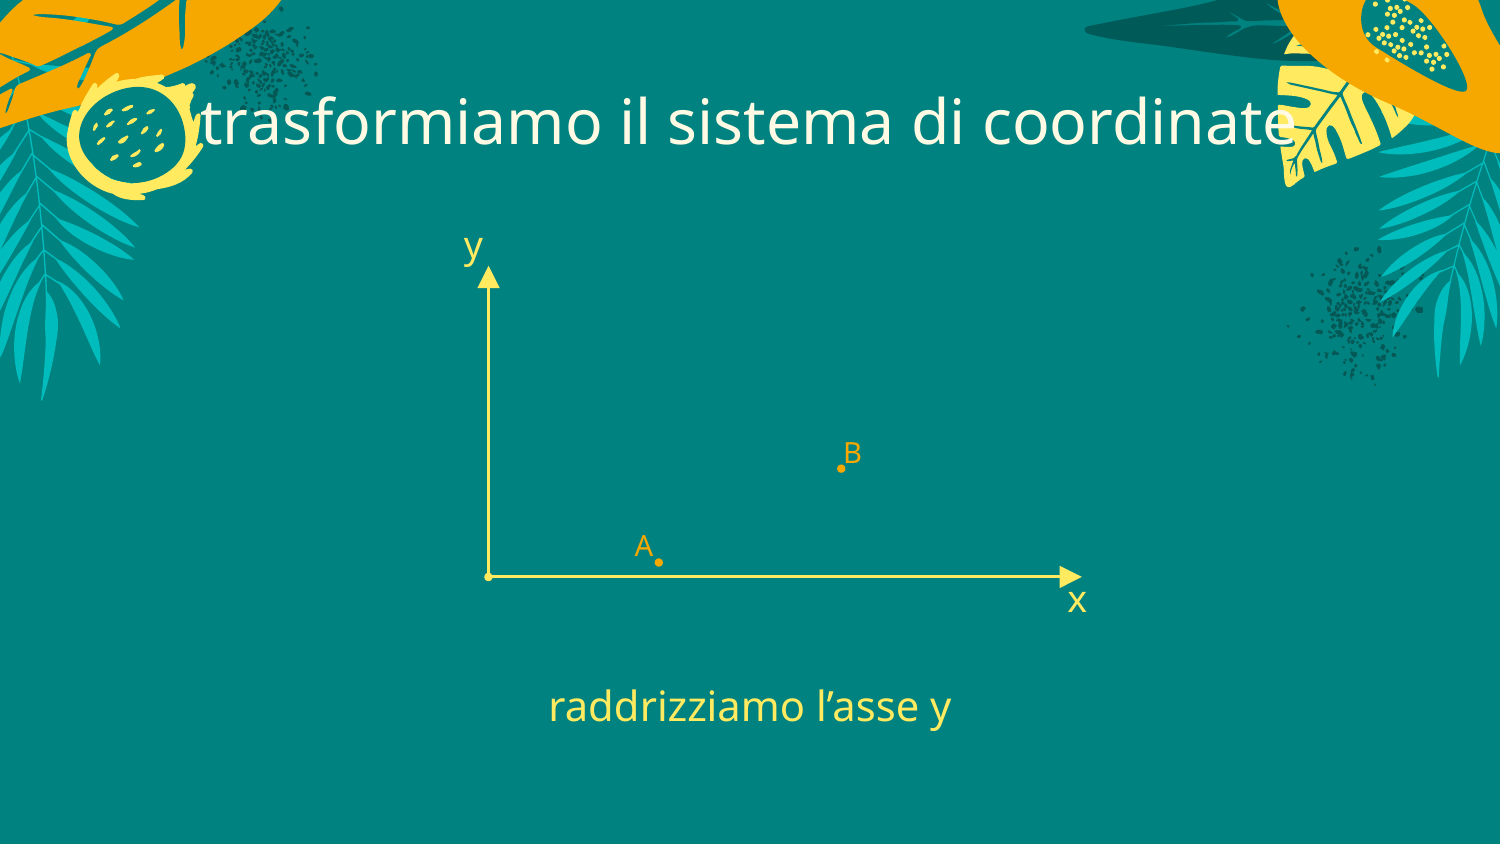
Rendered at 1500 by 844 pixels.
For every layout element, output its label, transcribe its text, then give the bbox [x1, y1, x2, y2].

picture [178, 0, 359, 72]
title B [828, 435, 904, 469]
title A [627, 527, 650, 562]
title x [1052, 580, 1134, 615]
title raddrizziamo l’asse y [248, 661, 1252, 748]
picture [1272, 229, 1443, 399]
text_box [484, 572, 493, 582]
text_box [837, 464, 846, 473]
text_box [654, 558, 663, 567]
picture [180, 31, 185, 48]
title trasformiamo il sistema di coordinate [118, 72, 1382, 167]
title y [448, 226, 513, 260]
